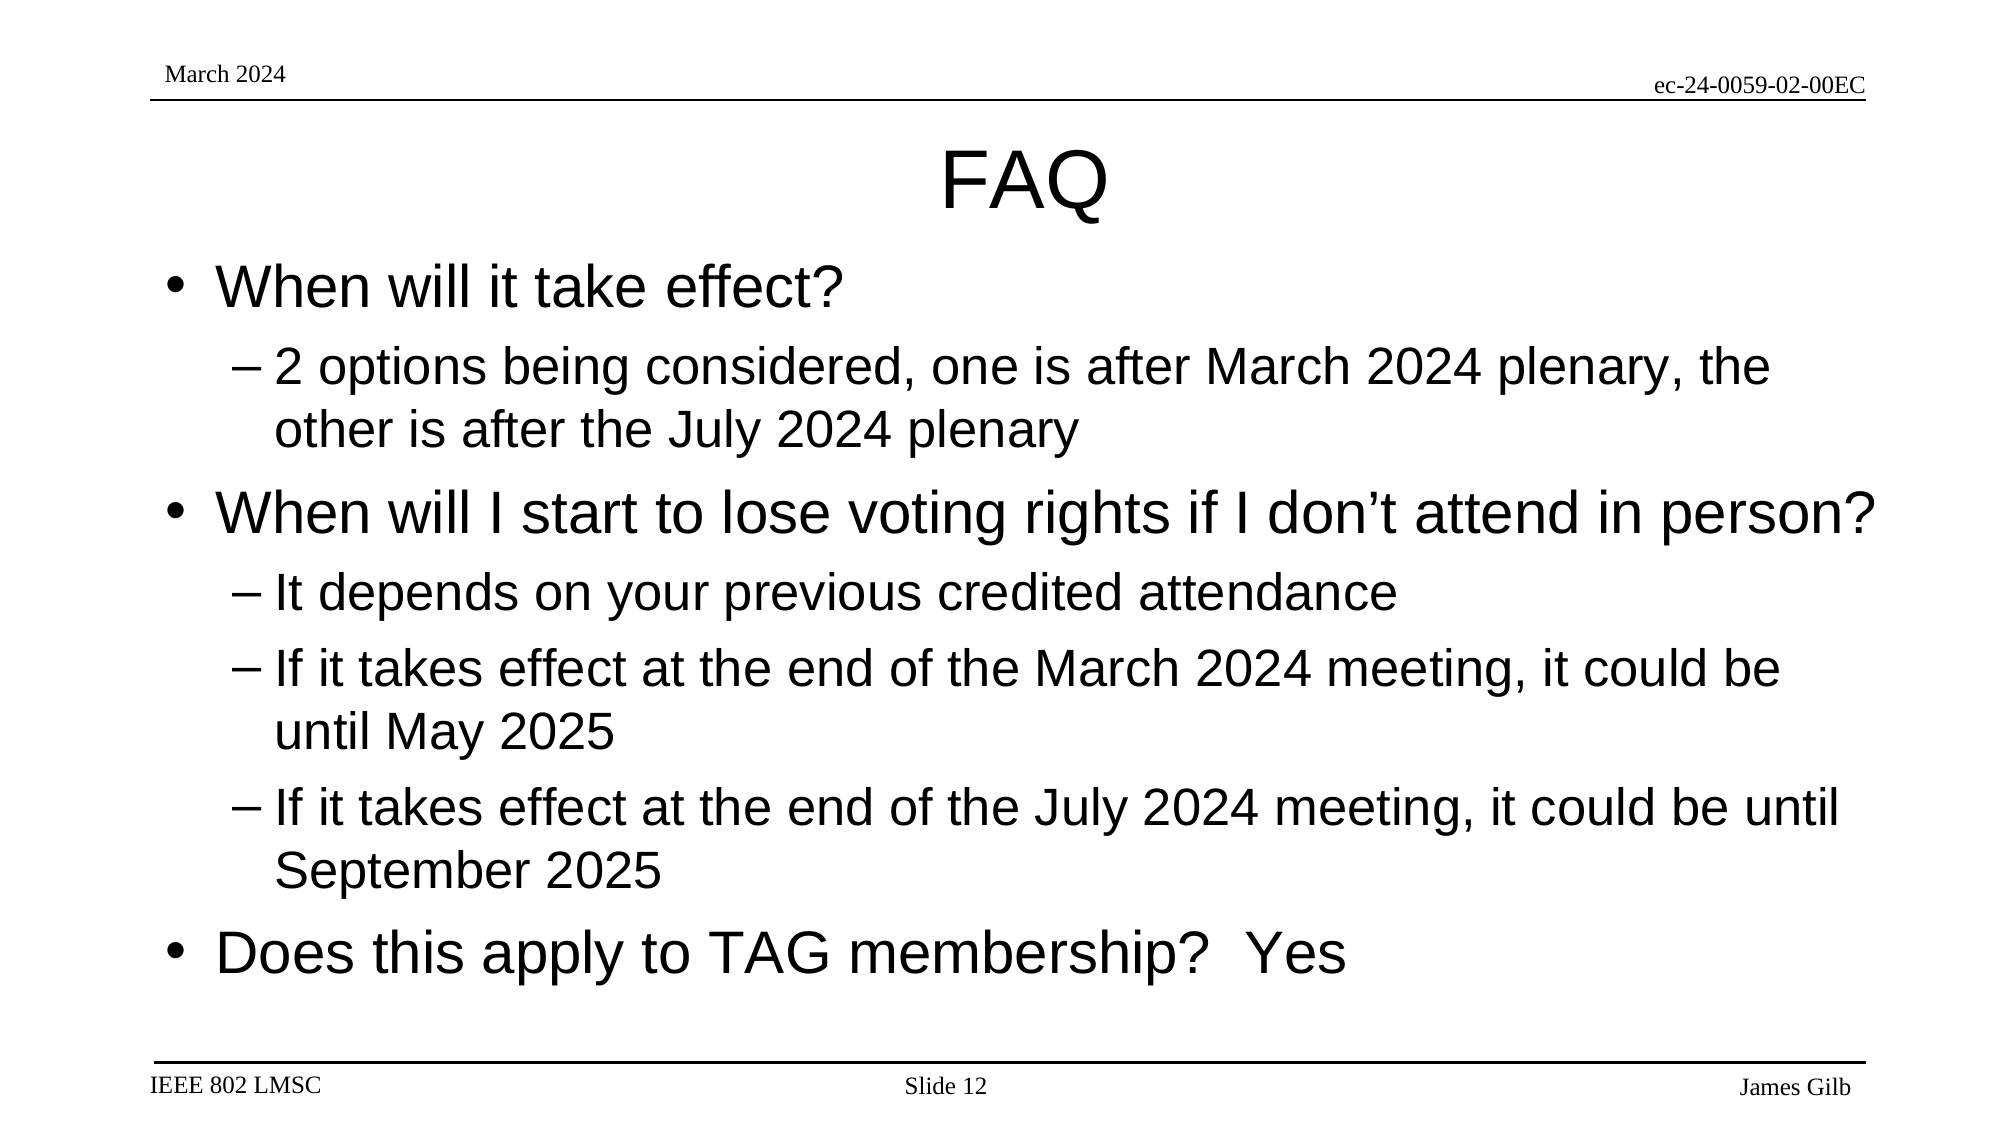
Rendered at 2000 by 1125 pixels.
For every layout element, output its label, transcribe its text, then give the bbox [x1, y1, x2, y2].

title FAQ [149, 112, 1900, 238]
list When will it take effect? 2 options being considered, one is after March 2024 plenary, the other is after the July 2024 plenary When will I start to lose voting rights if I don’t attend in person? It depends on your previous credited attendance If it takes effect at the end of the March 2024 meeting, it could be until May 2025 If it takes effect at the end of the July 2024 meeting, it could be until September 2025 Does this apply to TAG membership? Yes [149, 239, 1900, 1051]
